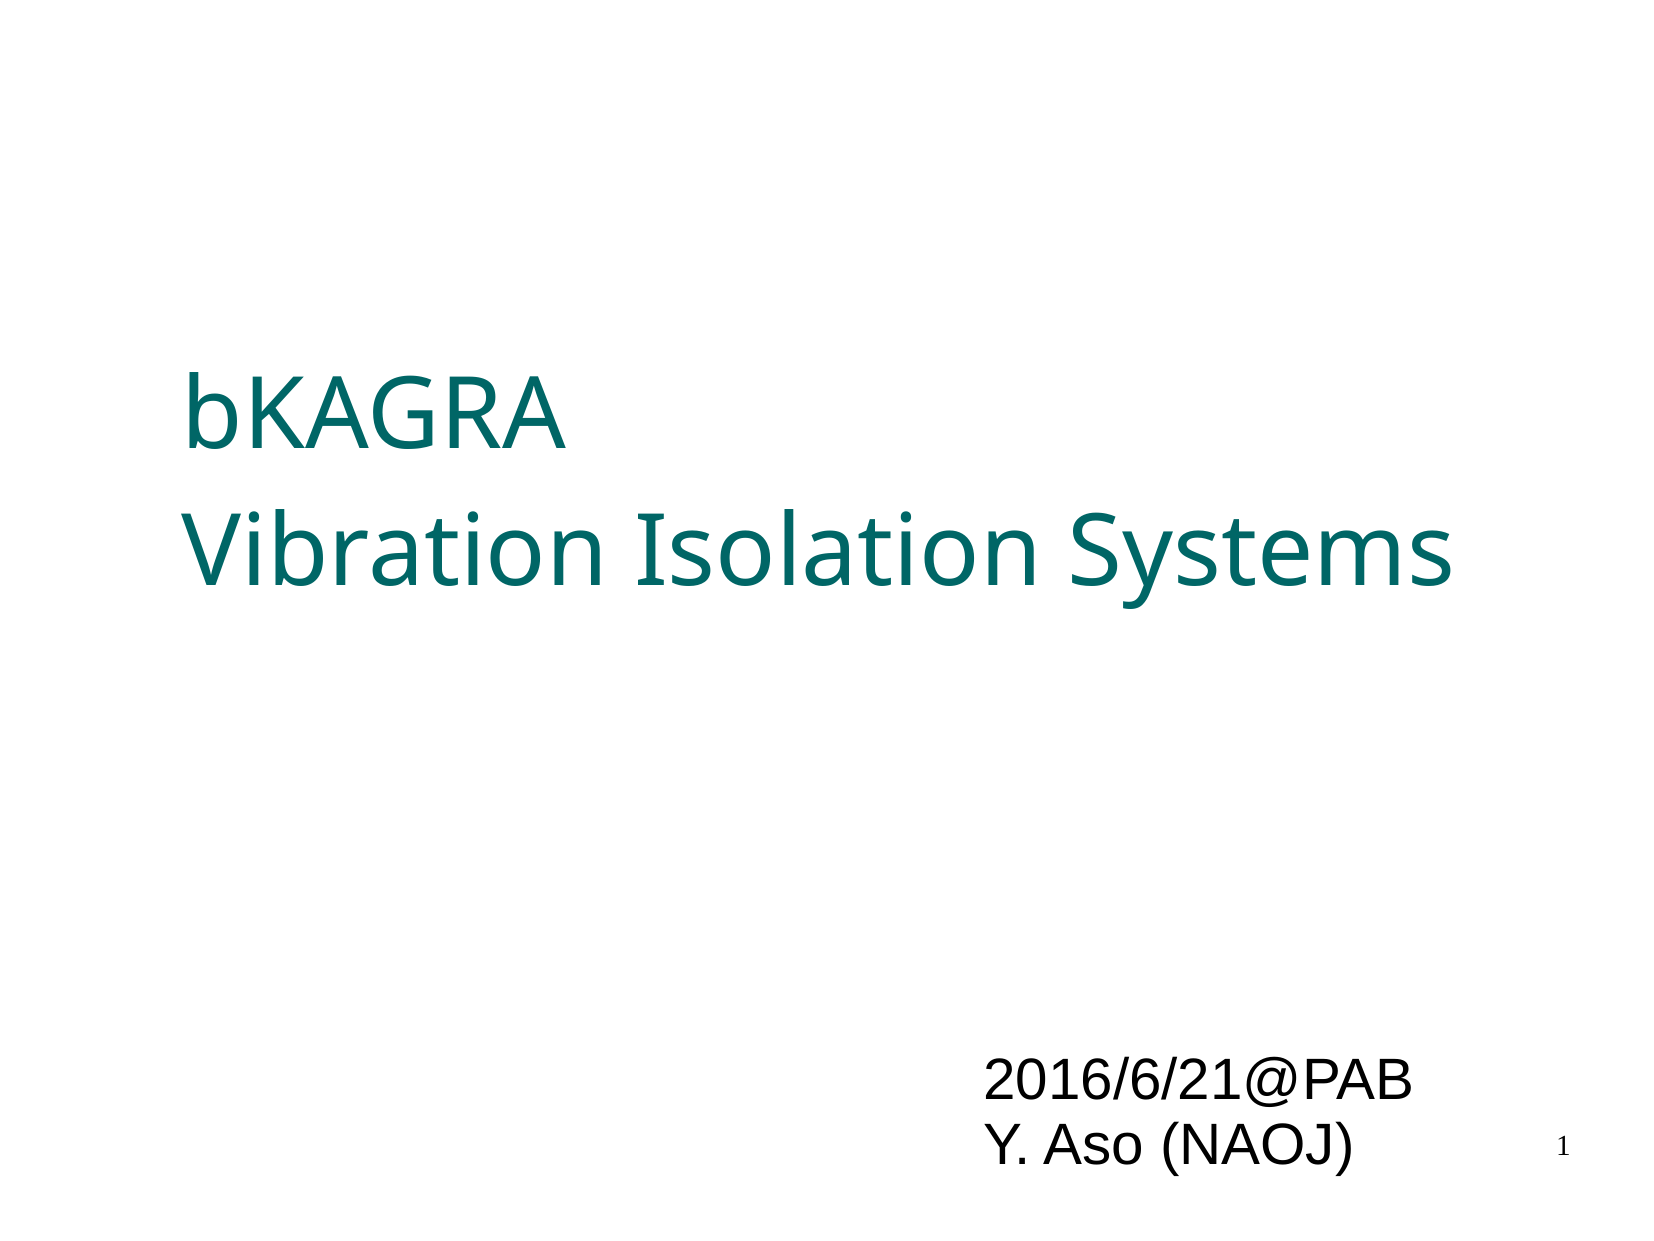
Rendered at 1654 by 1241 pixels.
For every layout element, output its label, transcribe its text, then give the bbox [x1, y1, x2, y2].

text_box bKAGRA Vibration Isolation Systems [167, 334, 1542, 597]
text_box 2016/6/21@PAB Y. Aso (NAOJ) [968, 1039, 1645, 1185]
